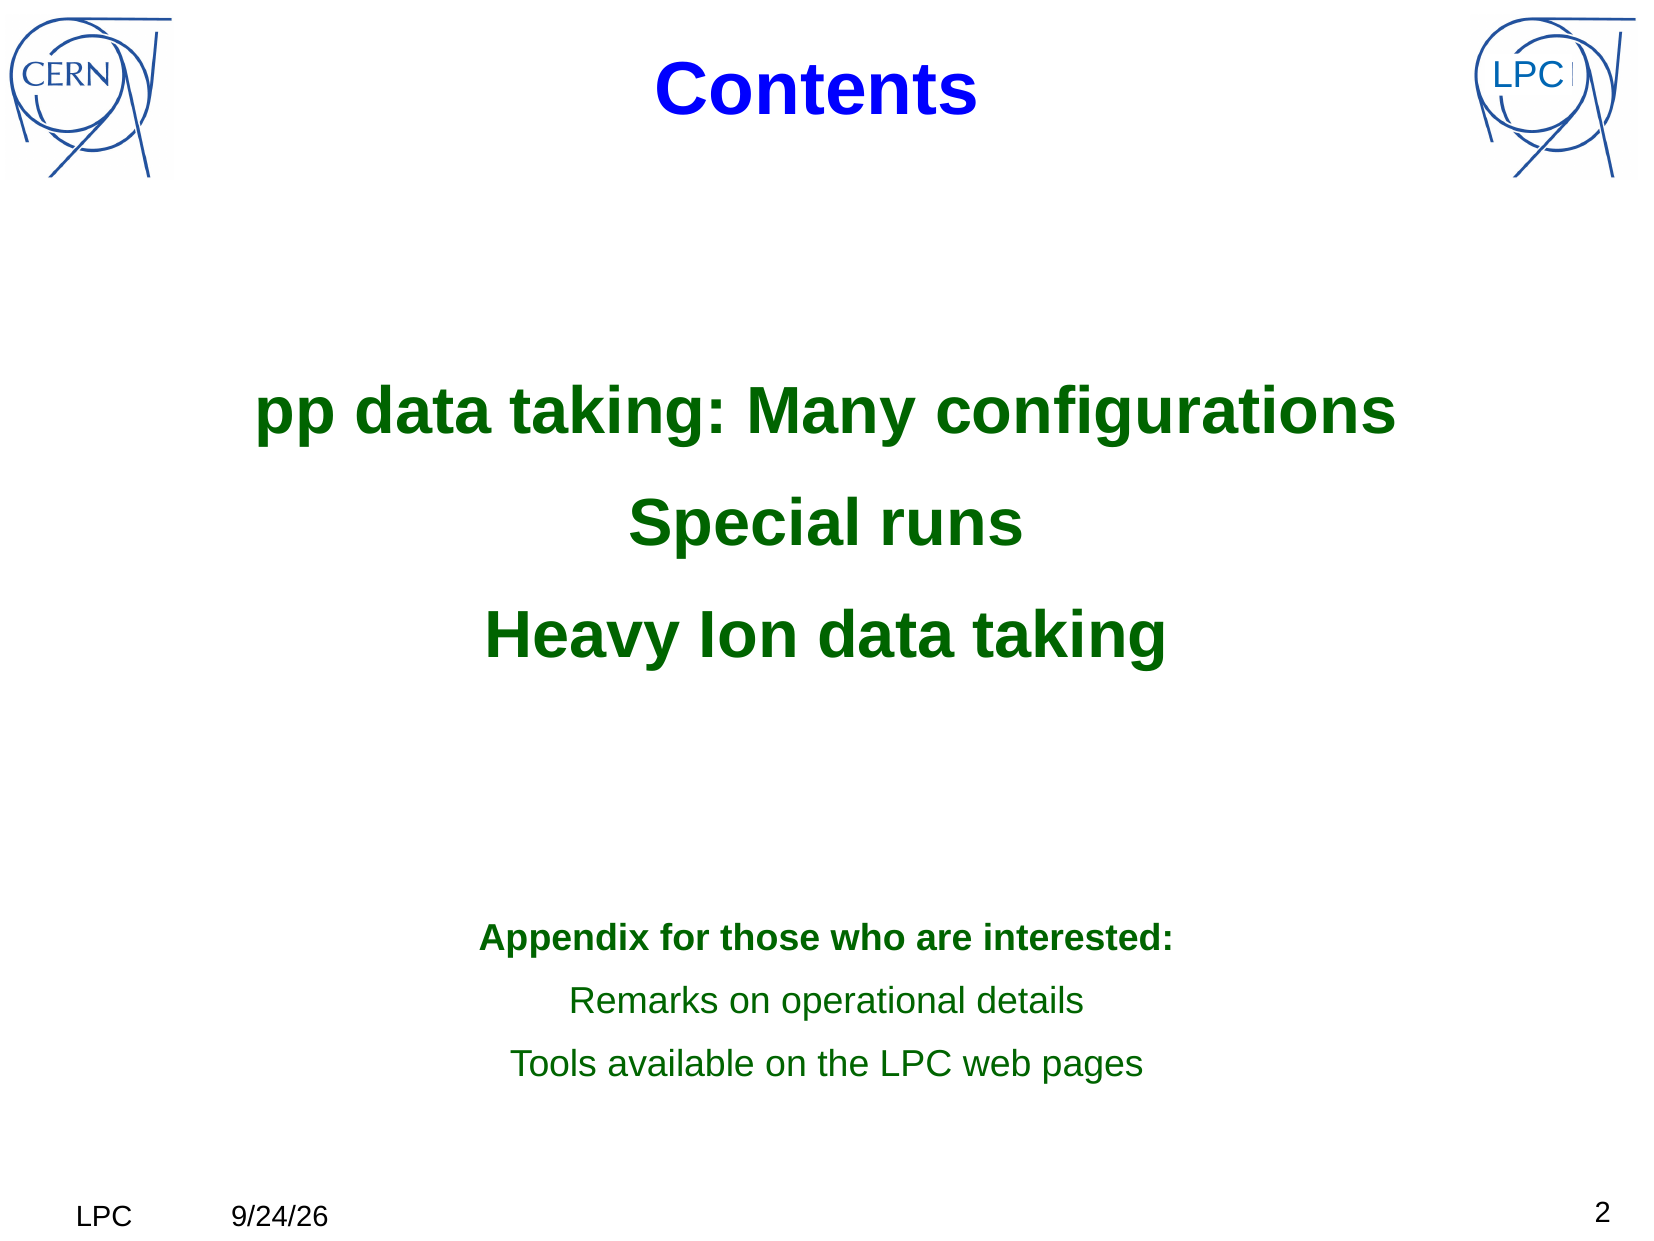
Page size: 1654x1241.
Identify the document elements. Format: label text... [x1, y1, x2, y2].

picture [5, 14, 174, 180]
subtitle pp data taking: Many configurations Special runs Heavy Ion data taking Appendix for those who are interested: Remarks on operational details Tools available on the LPC web pages [82, 289, 1571, 1130]
picture [1470, 14, 1638, 180]
title Contents [173, 5, 1461, 172]
